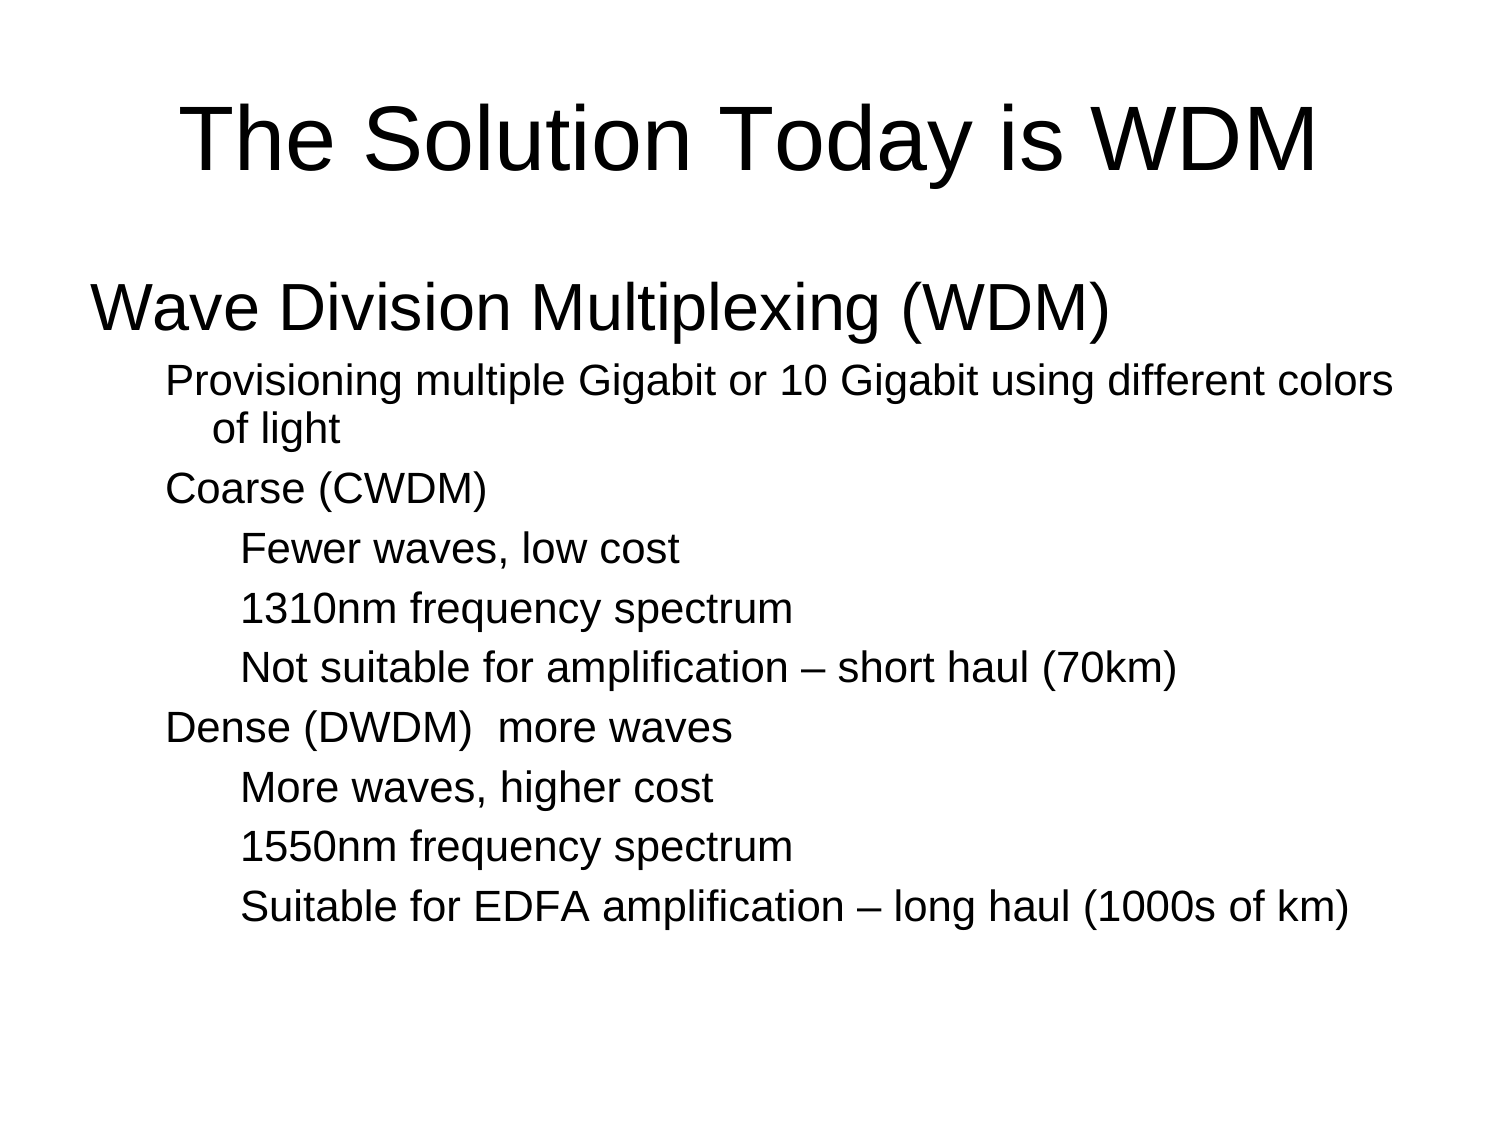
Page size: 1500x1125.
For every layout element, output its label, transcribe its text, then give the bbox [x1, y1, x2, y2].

list Wave Division Multiplexing (WDM) Provisioning multiple Gigabit or 10 Gigabit using different colors of light Coarse (CWDM) Fewer waves, low cost 1310nm frequency spectrum Not suitable for amplification – short haul (70km) Dense (DWDM) more waves More waves, higher cost 1550nm frequency spectrum Suitable for EDFA amplification – long haul (1000s of km) [75, 262, 1426, 1001]
title The Solution Today is WDM [75, 45, 1426, 233]
